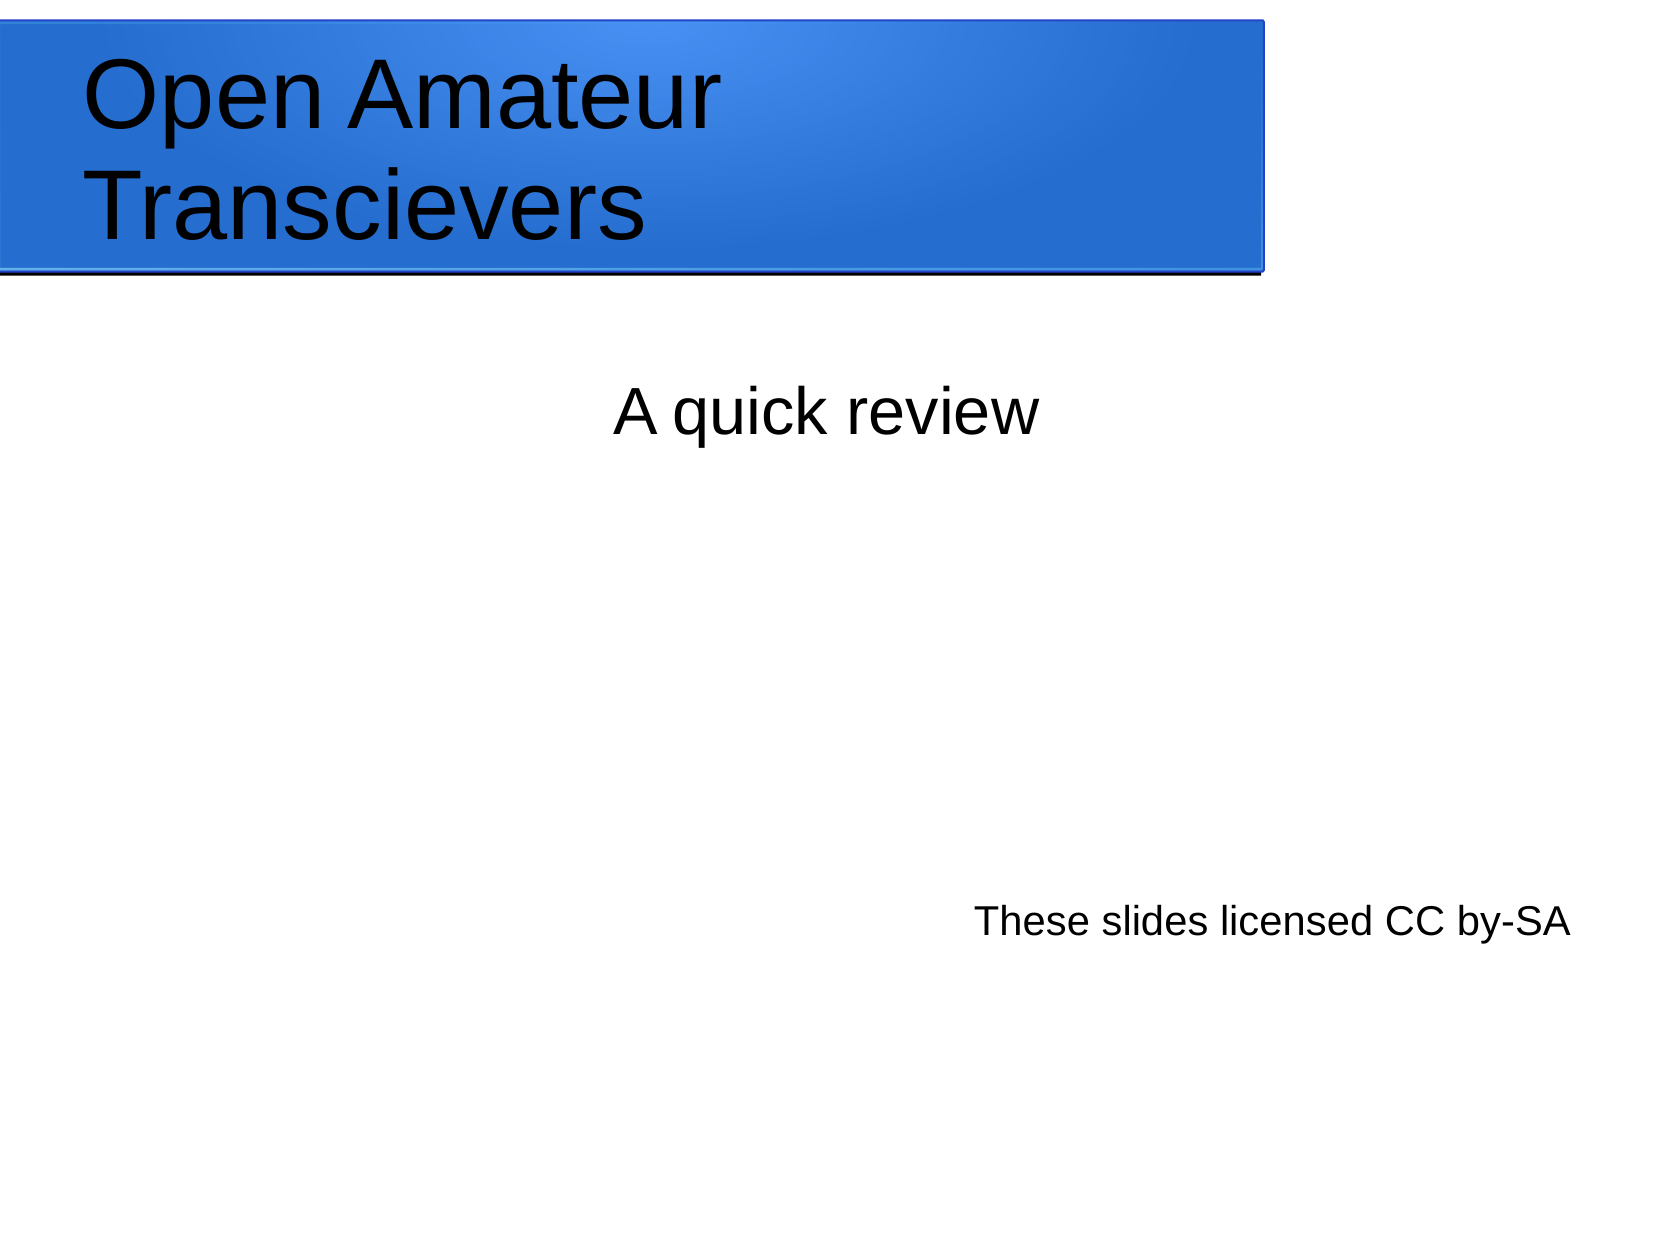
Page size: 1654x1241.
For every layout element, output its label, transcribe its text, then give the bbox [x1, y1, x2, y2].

subtitle A quick review These slides licensed CC by-SA [82, 299, 1571, 1019]
title Open Amateur Transcievers [82, 38, 1235, 261]
